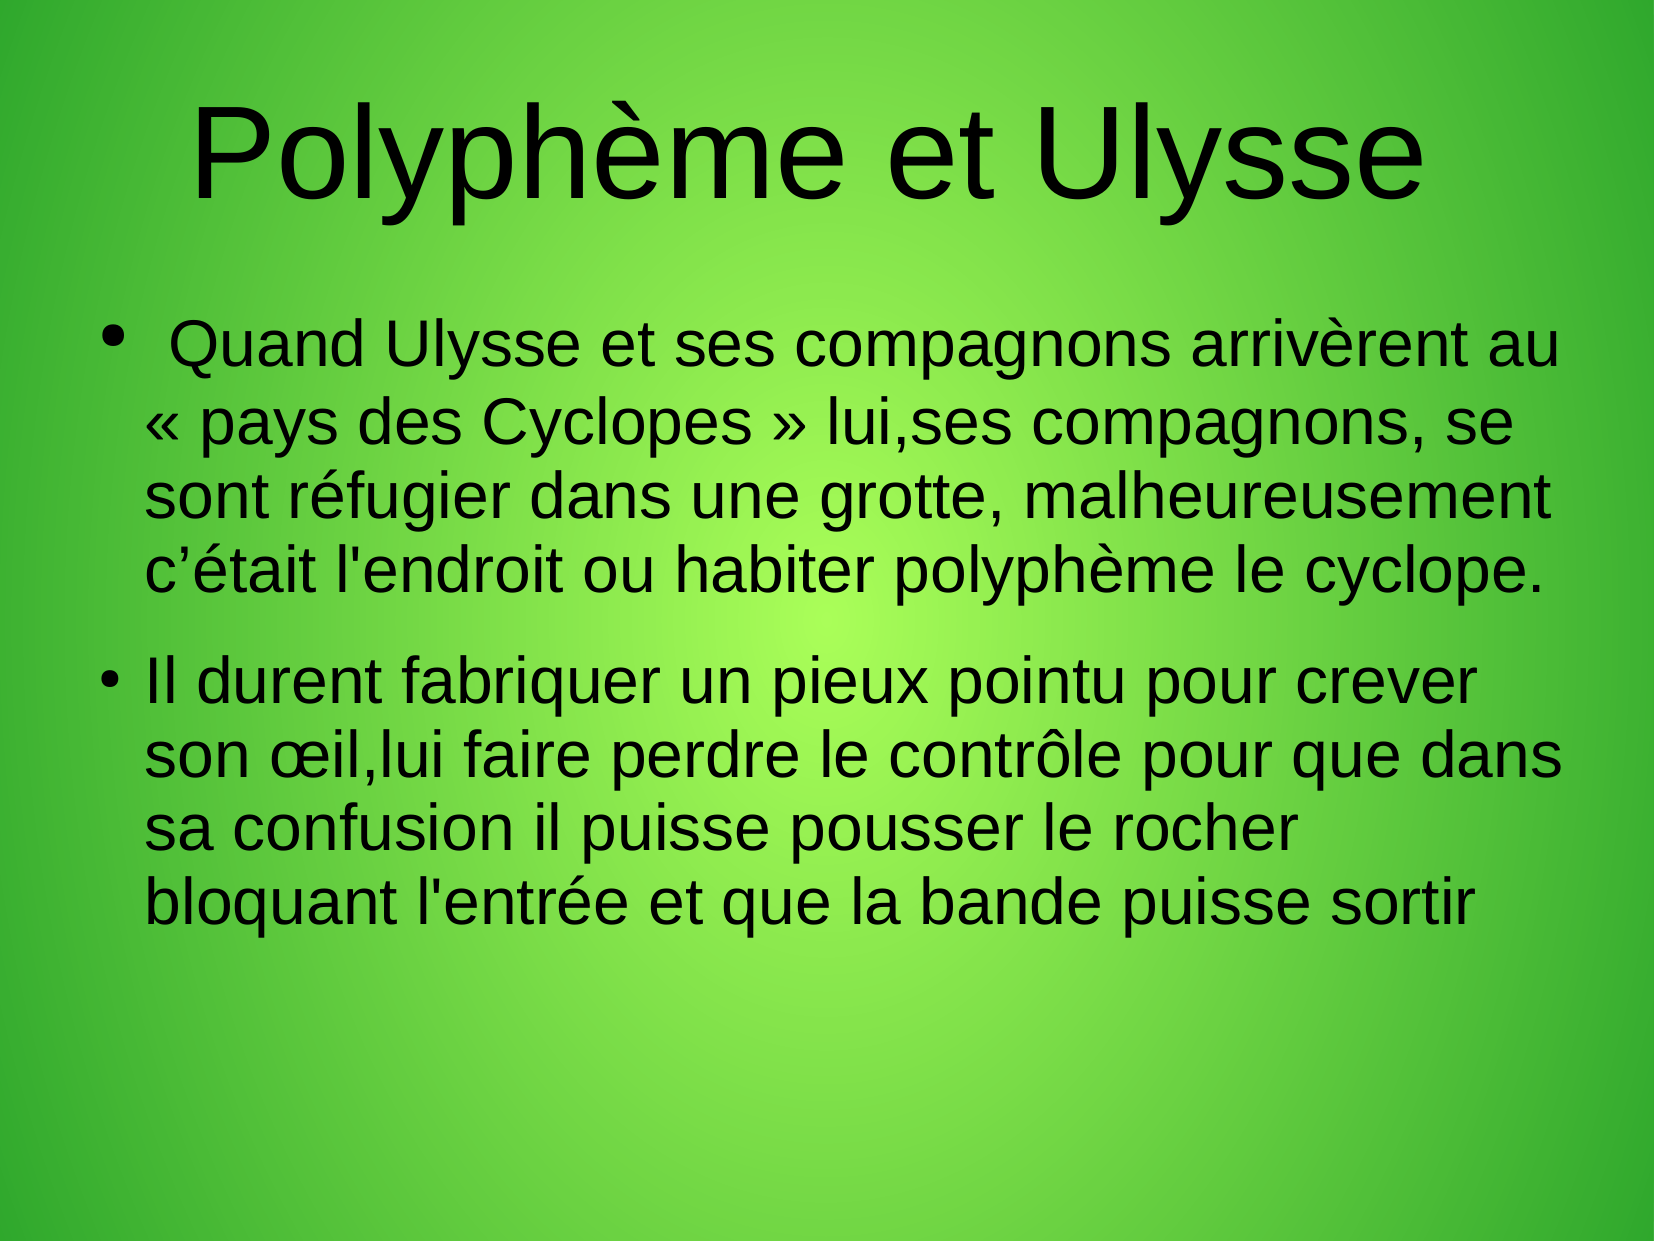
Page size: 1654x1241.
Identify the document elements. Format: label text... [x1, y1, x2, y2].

title Polyphème et Ulysse [82, 49, 1571, 257]
list Quand Ulysse et ses compagnons arrivèrent au « pays des Cyclopes » lui,ses compagnons, se sont réfugier dans une grotte, malheureusement c’était l'endroit ou habiter polyphème le cyclope. Il durent fabriquer un pieux pointu pour crever son œil,lui faire perdre le contrôle pour que dans sa confusion il puisse pousser le rocher bloquant l'entrée et que la bande puisse sortir [82, 290, 1571, 1010]
